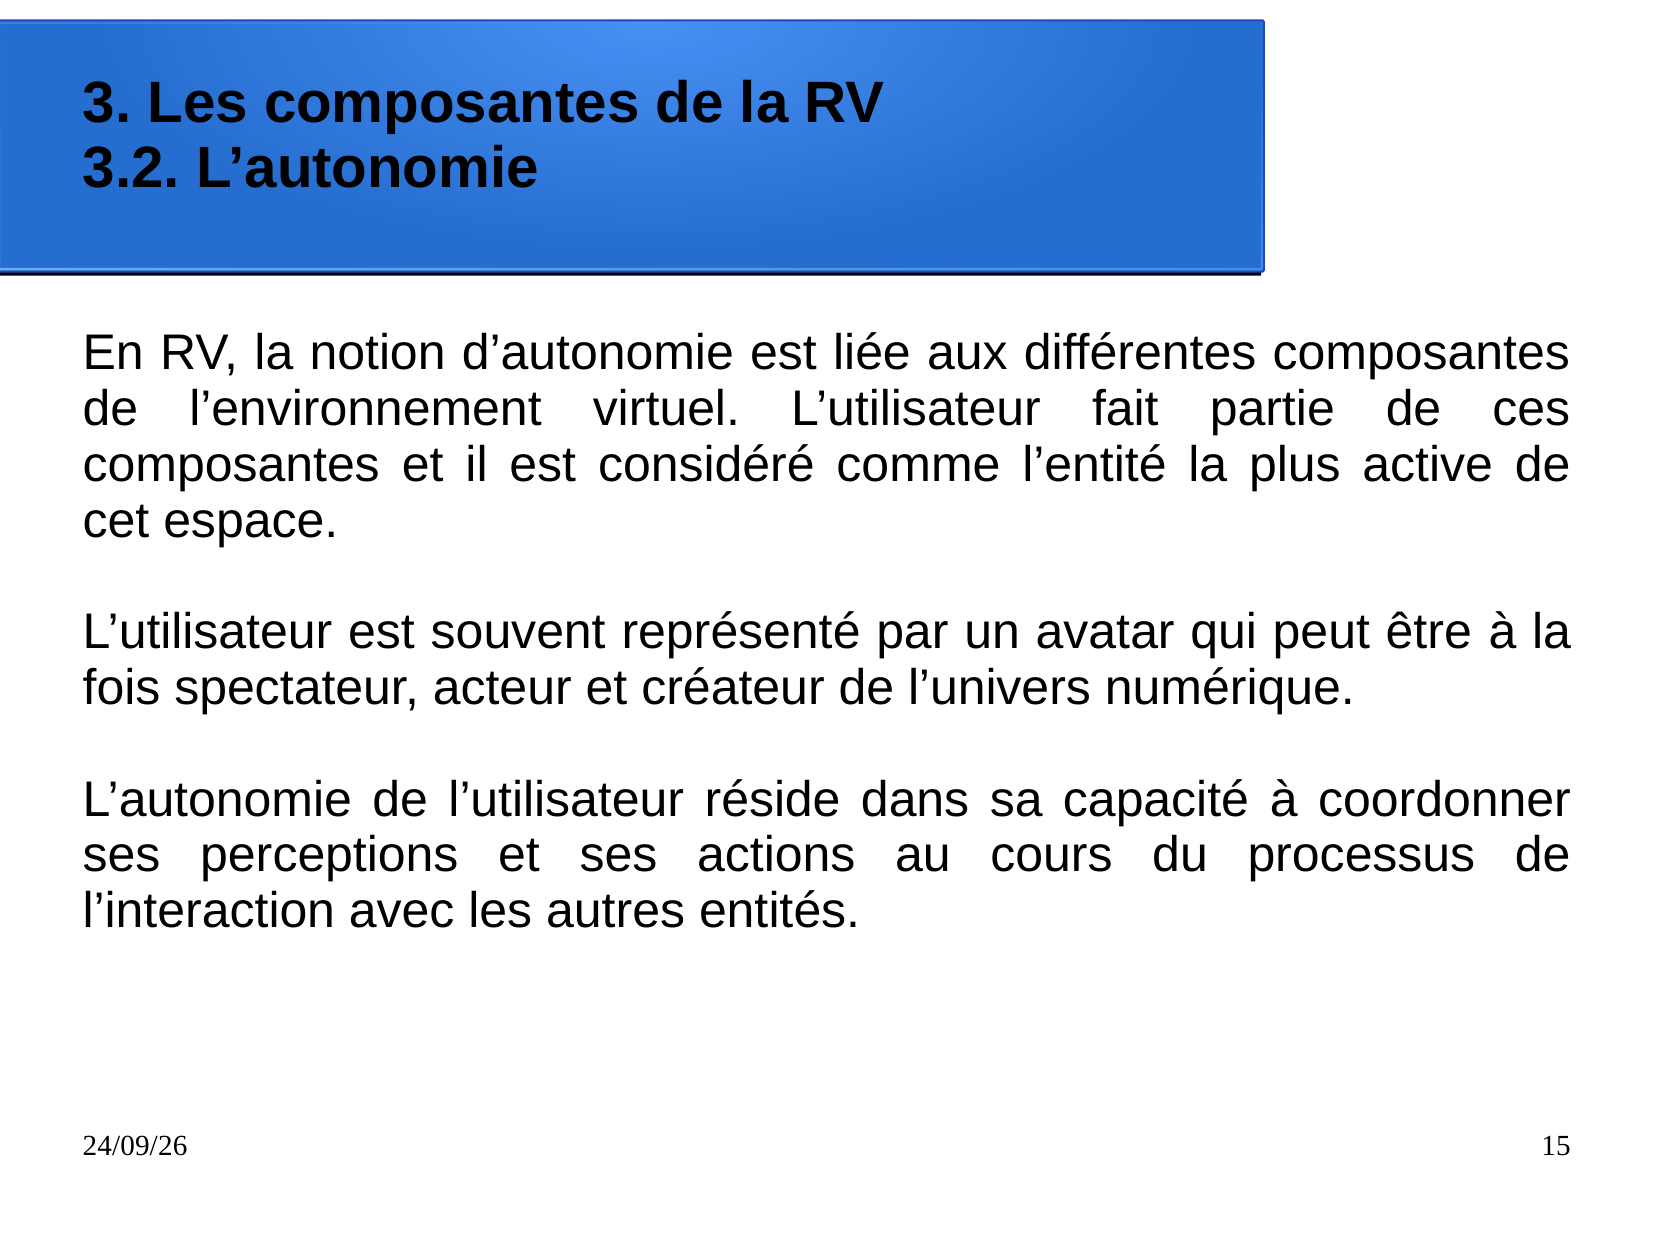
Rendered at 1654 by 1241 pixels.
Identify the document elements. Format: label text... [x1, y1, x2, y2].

subtitle En RV, la notion d’autonomie est liée aux différentes composantes de l’environnement virtuel. L’utilisateur fait partie de ces composantes et il est considéré comme l’entité la plus active de cet espace. L’utilisateur est souvent représenté par un avatar qui peut être à la fois spectateur, acteur et créateur de l’univers numérique. L’autonomie de l’utilisateur réside dans sa capacité à coordonner ses perceptions et ses actions au cours du processus de l’interaction avec les autres entités. [82, 324, 1571, 1241]
title 3. Les composantes de la RV 3.2. L’autonomie [82, 69, 1264, 238]
